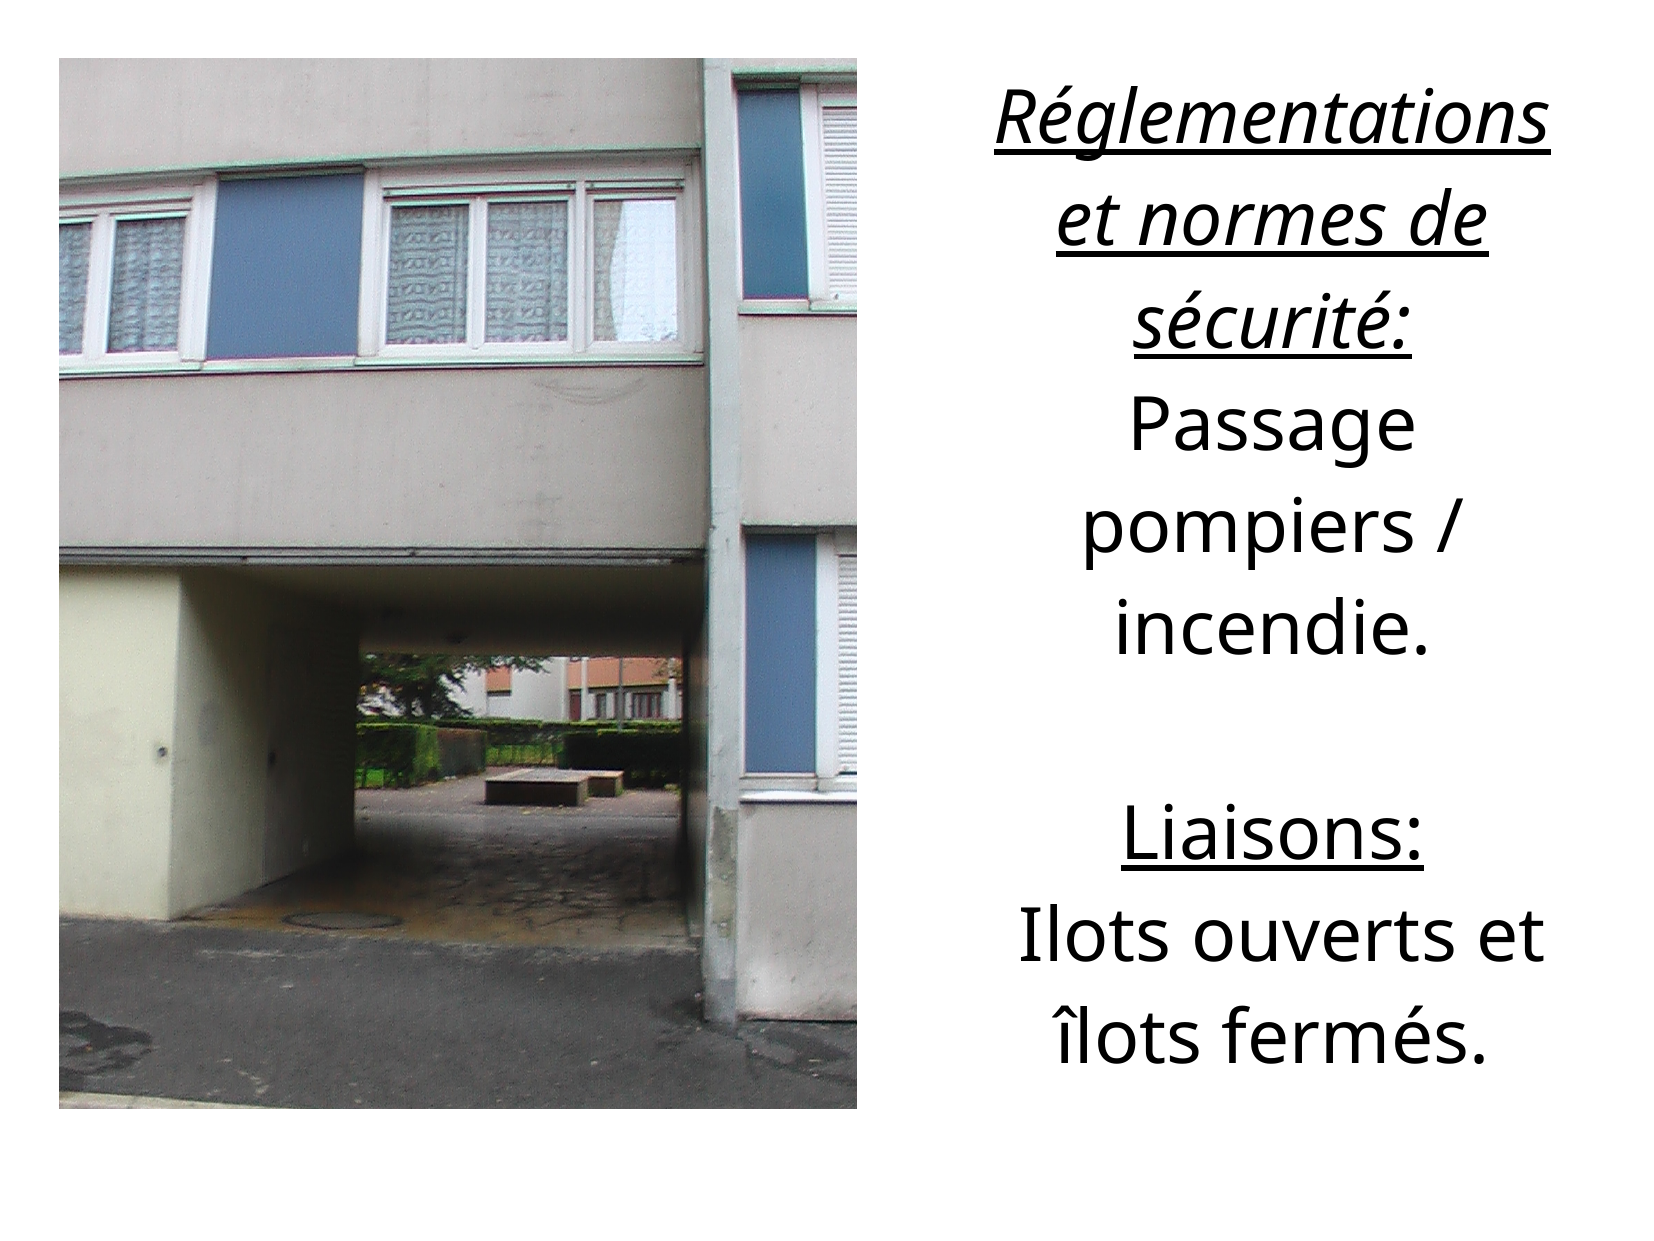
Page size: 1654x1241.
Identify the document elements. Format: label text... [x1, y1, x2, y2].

picture [59, 58, 857, 1109]
title Réglementations et normes de sécurité: Passage pompiers / incendie. Liaisons: Ilots ouverts et îlots fermés. [974, 52, 1571, 1098]
